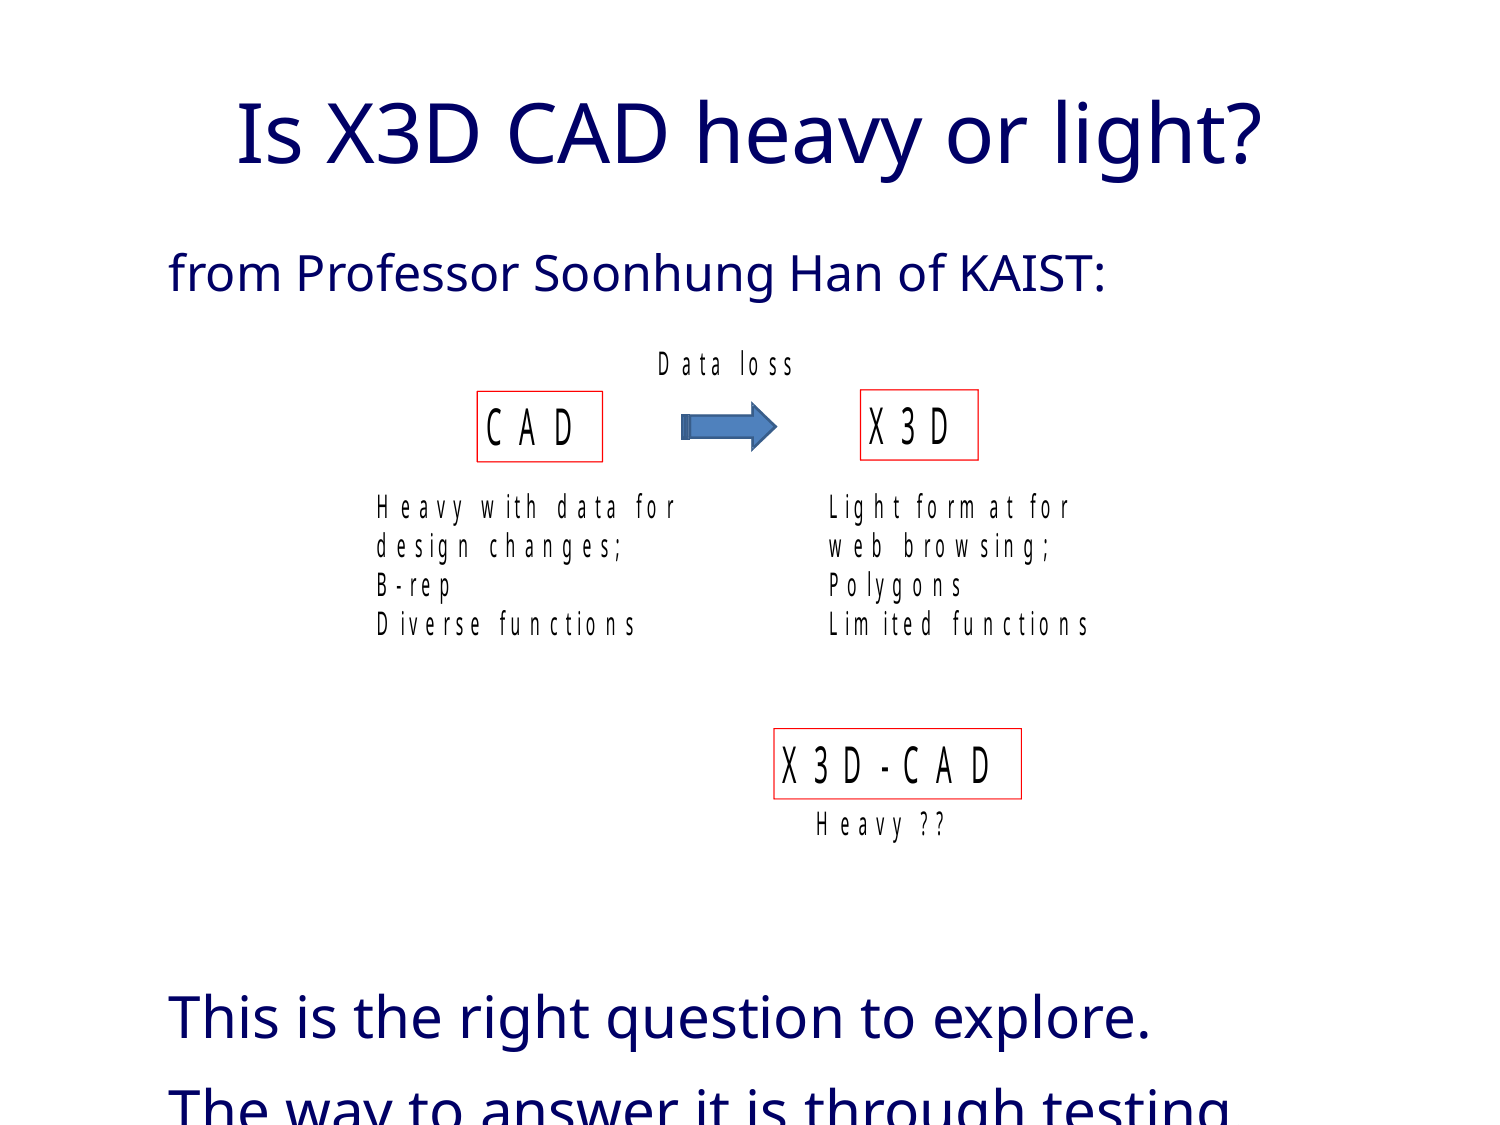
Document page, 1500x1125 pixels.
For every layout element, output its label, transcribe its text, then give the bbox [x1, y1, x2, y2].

picture [363, 335, 1114, 855]
title Is X3D CAD heavy or light? [112, 44, 1388, 218]
list from Professor Soonhung Han of KAIST: This is the right question to explore. The way to answer it is through testing. [112, 237, 1388, 1061]
